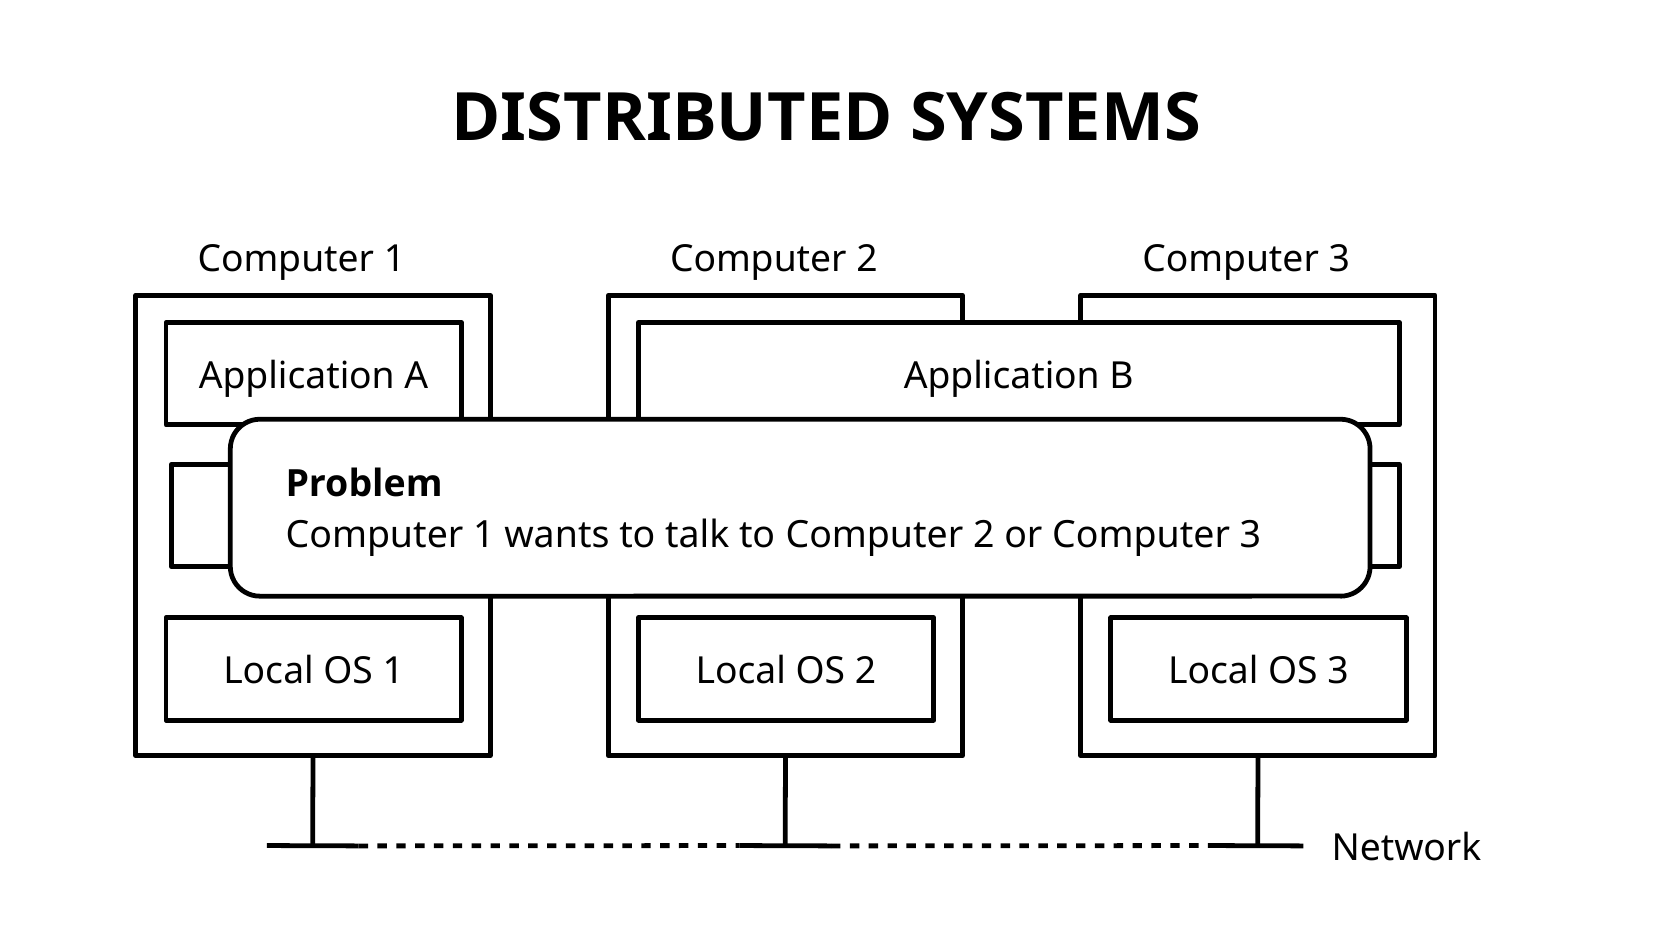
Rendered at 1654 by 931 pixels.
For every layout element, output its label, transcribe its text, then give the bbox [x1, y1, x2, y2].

text_box Local OS 3 [1110, 617, 1407, 721]
title DISTRIBUTED SYSTEMS [82, 36, 1571, 193]
text_box Problem Computer 1 wants to talk to Computer 2 or Computer 3 [230, 419, 1371, 597]
text_box Middleware (Distributed system layer) [171, 464, 230, 567]
text_box Middleware (Distributed system layer) [1371, 464, 1400, 567]
text_box Network [1316, 813, 1518, 929]
text_box Local OS 2 [638, 617, 934, 721]
text_box Computer 2 [655, 224, 916, 339]
text_box Computer 3 [1127, 224, 1388, 339]
text_box Local OS 1 [166, 617, 462, 721]
text_box Application A [166, 322, 462, 425]
text_box Computer 1 [182, 224, 443, 339]
text_box Application B [638, 322, 1400, 425]
